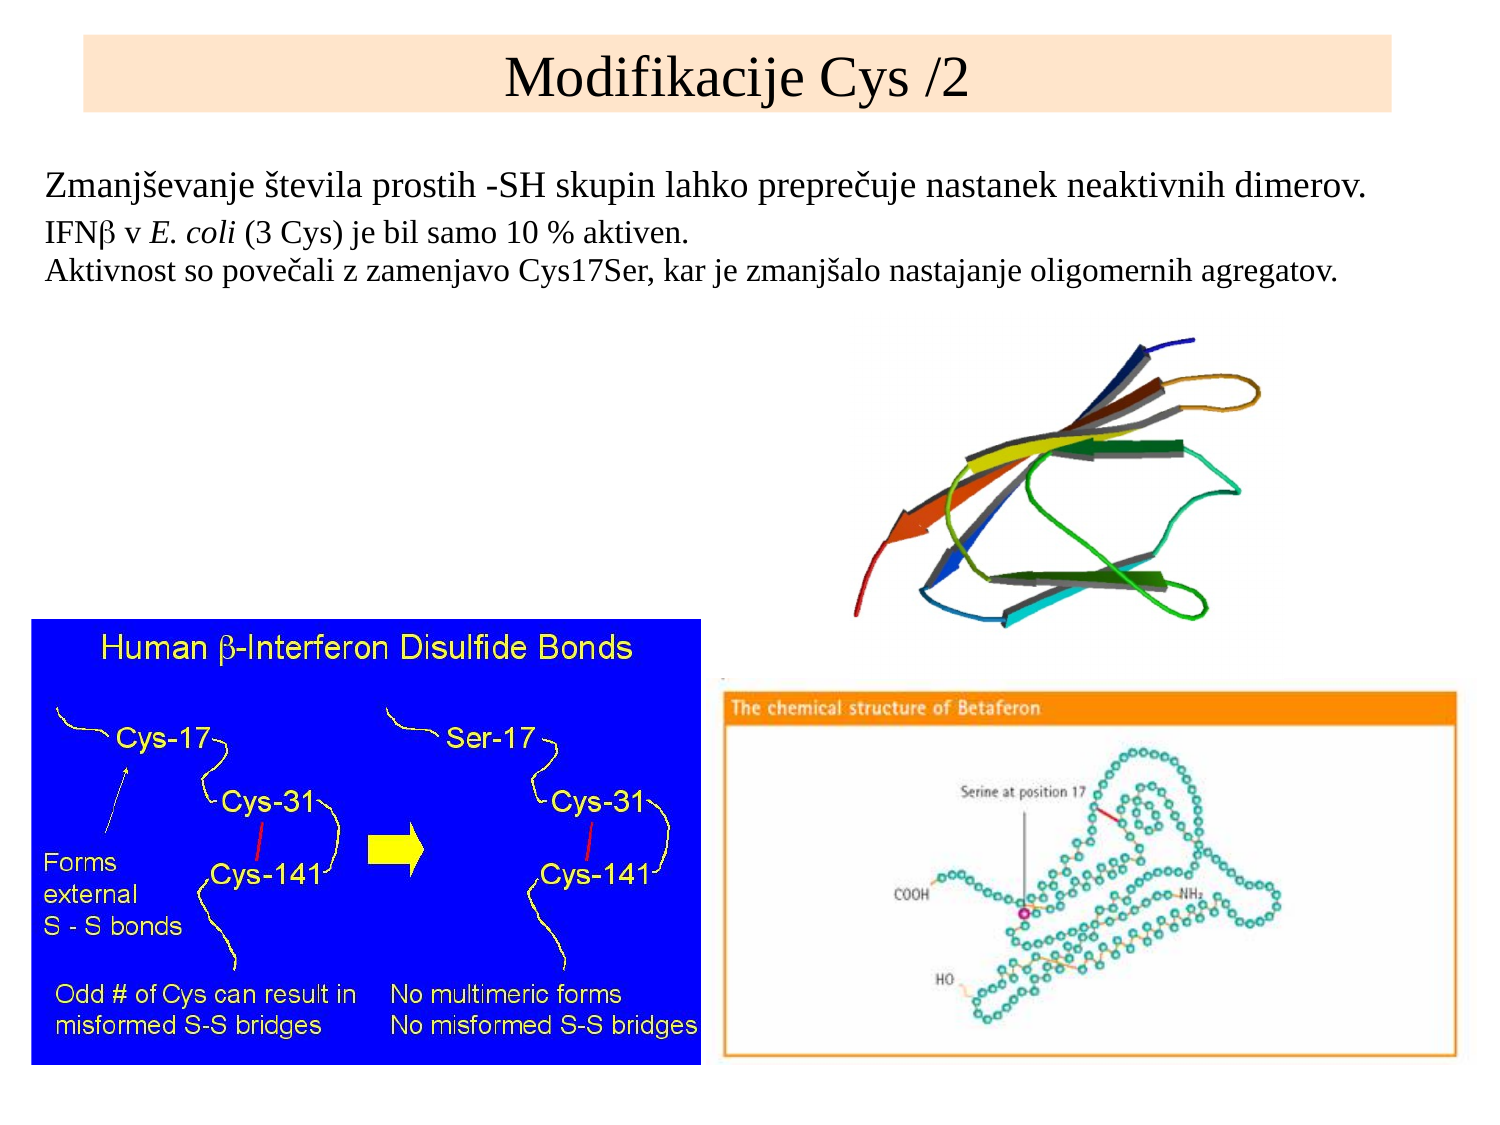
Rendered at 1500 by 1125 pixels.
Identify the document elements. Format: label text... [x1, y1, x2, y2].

list Zmanjševanje števila prostih -SH skupin lahko preprečuje nastanek neaktivnih dimerov. IFNb v E. coli (3 Cys) je bil samo 10 % aktiven. Aktivnost so povečali z zamenjavo Cys17Ser, kar je zmanjšalo nastajanje oligomernih agregatov. [29, 155, 1450, 362]
picture [706, 311, 1477, 1065]
picture [31, 619, 701, 1065]
title Modifikacije Cys /2 [83, 34, 1392, 113]
